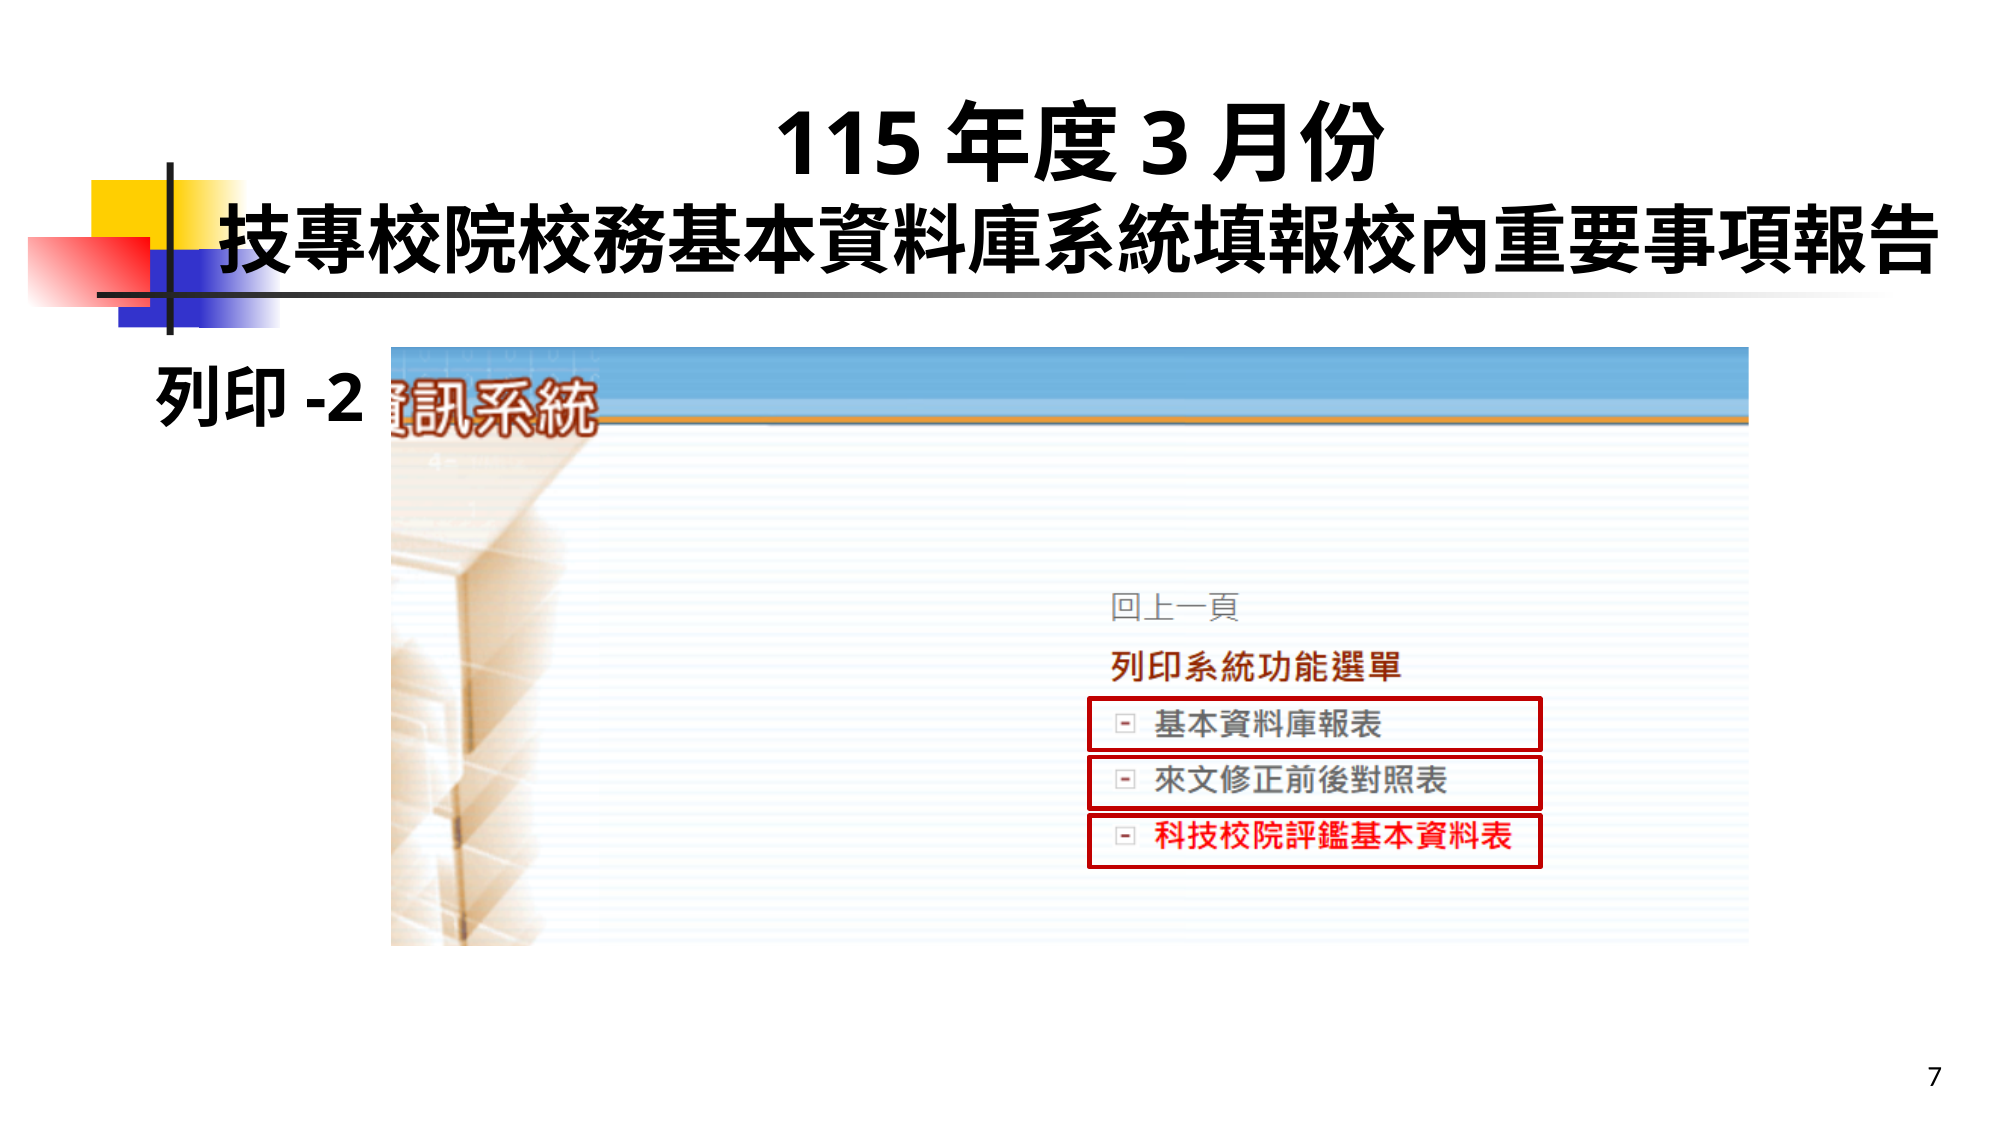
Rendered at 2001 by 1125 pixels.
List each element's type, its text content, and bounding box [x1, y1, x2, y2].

text_box <編號> [1540, 1024, 1957, 1100]
text_box 列印-2 [141, 347, 380, 443]
text_box 115年度3月份 技專校院校務基本資料庫系統填報校內重要事項報告 [175, 77, 1986, 290]
picture [391, 347, 1749, 946]
